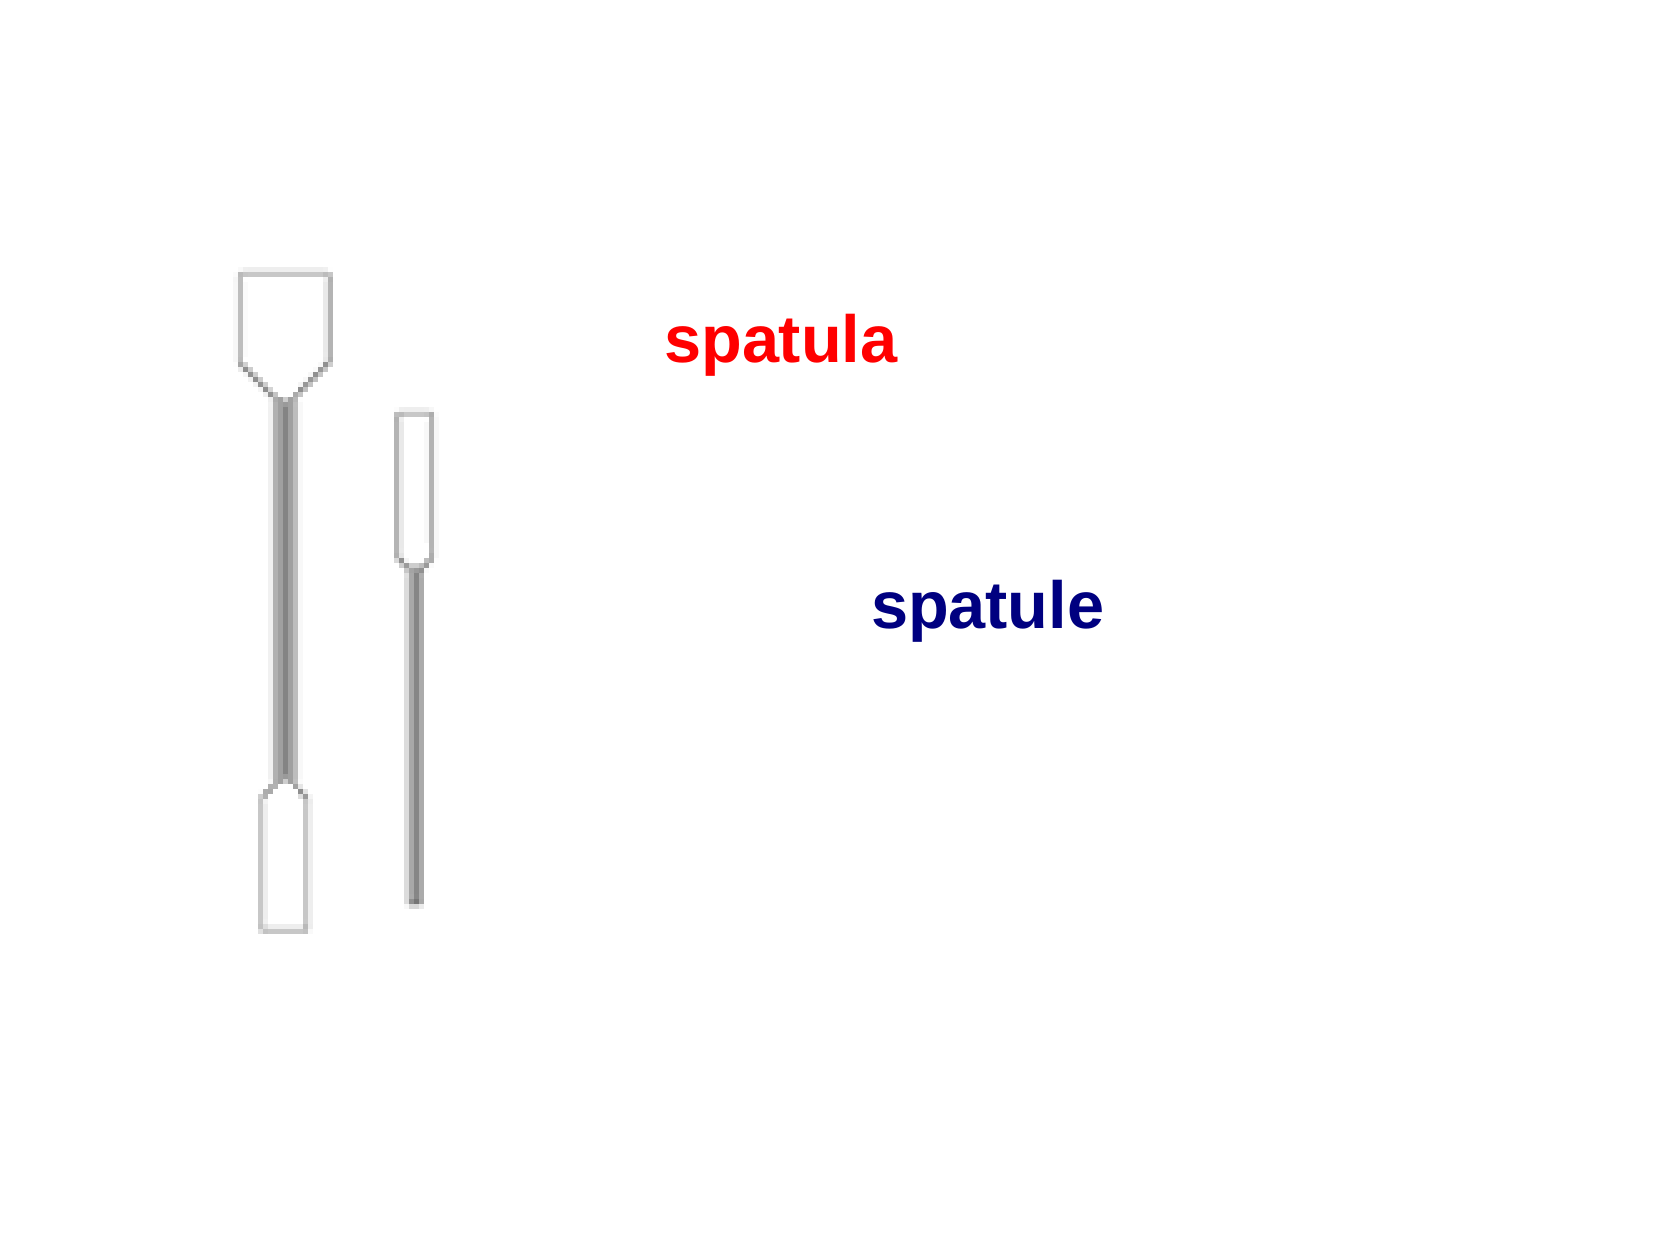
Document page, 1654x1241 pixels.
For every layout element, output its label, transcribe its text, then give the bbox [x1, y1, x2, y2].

picture [88, 222, 590, 975]
text_box spatula [649, 294, 1536, 384]
text_box spatule [856, 561, 1120, 651]
